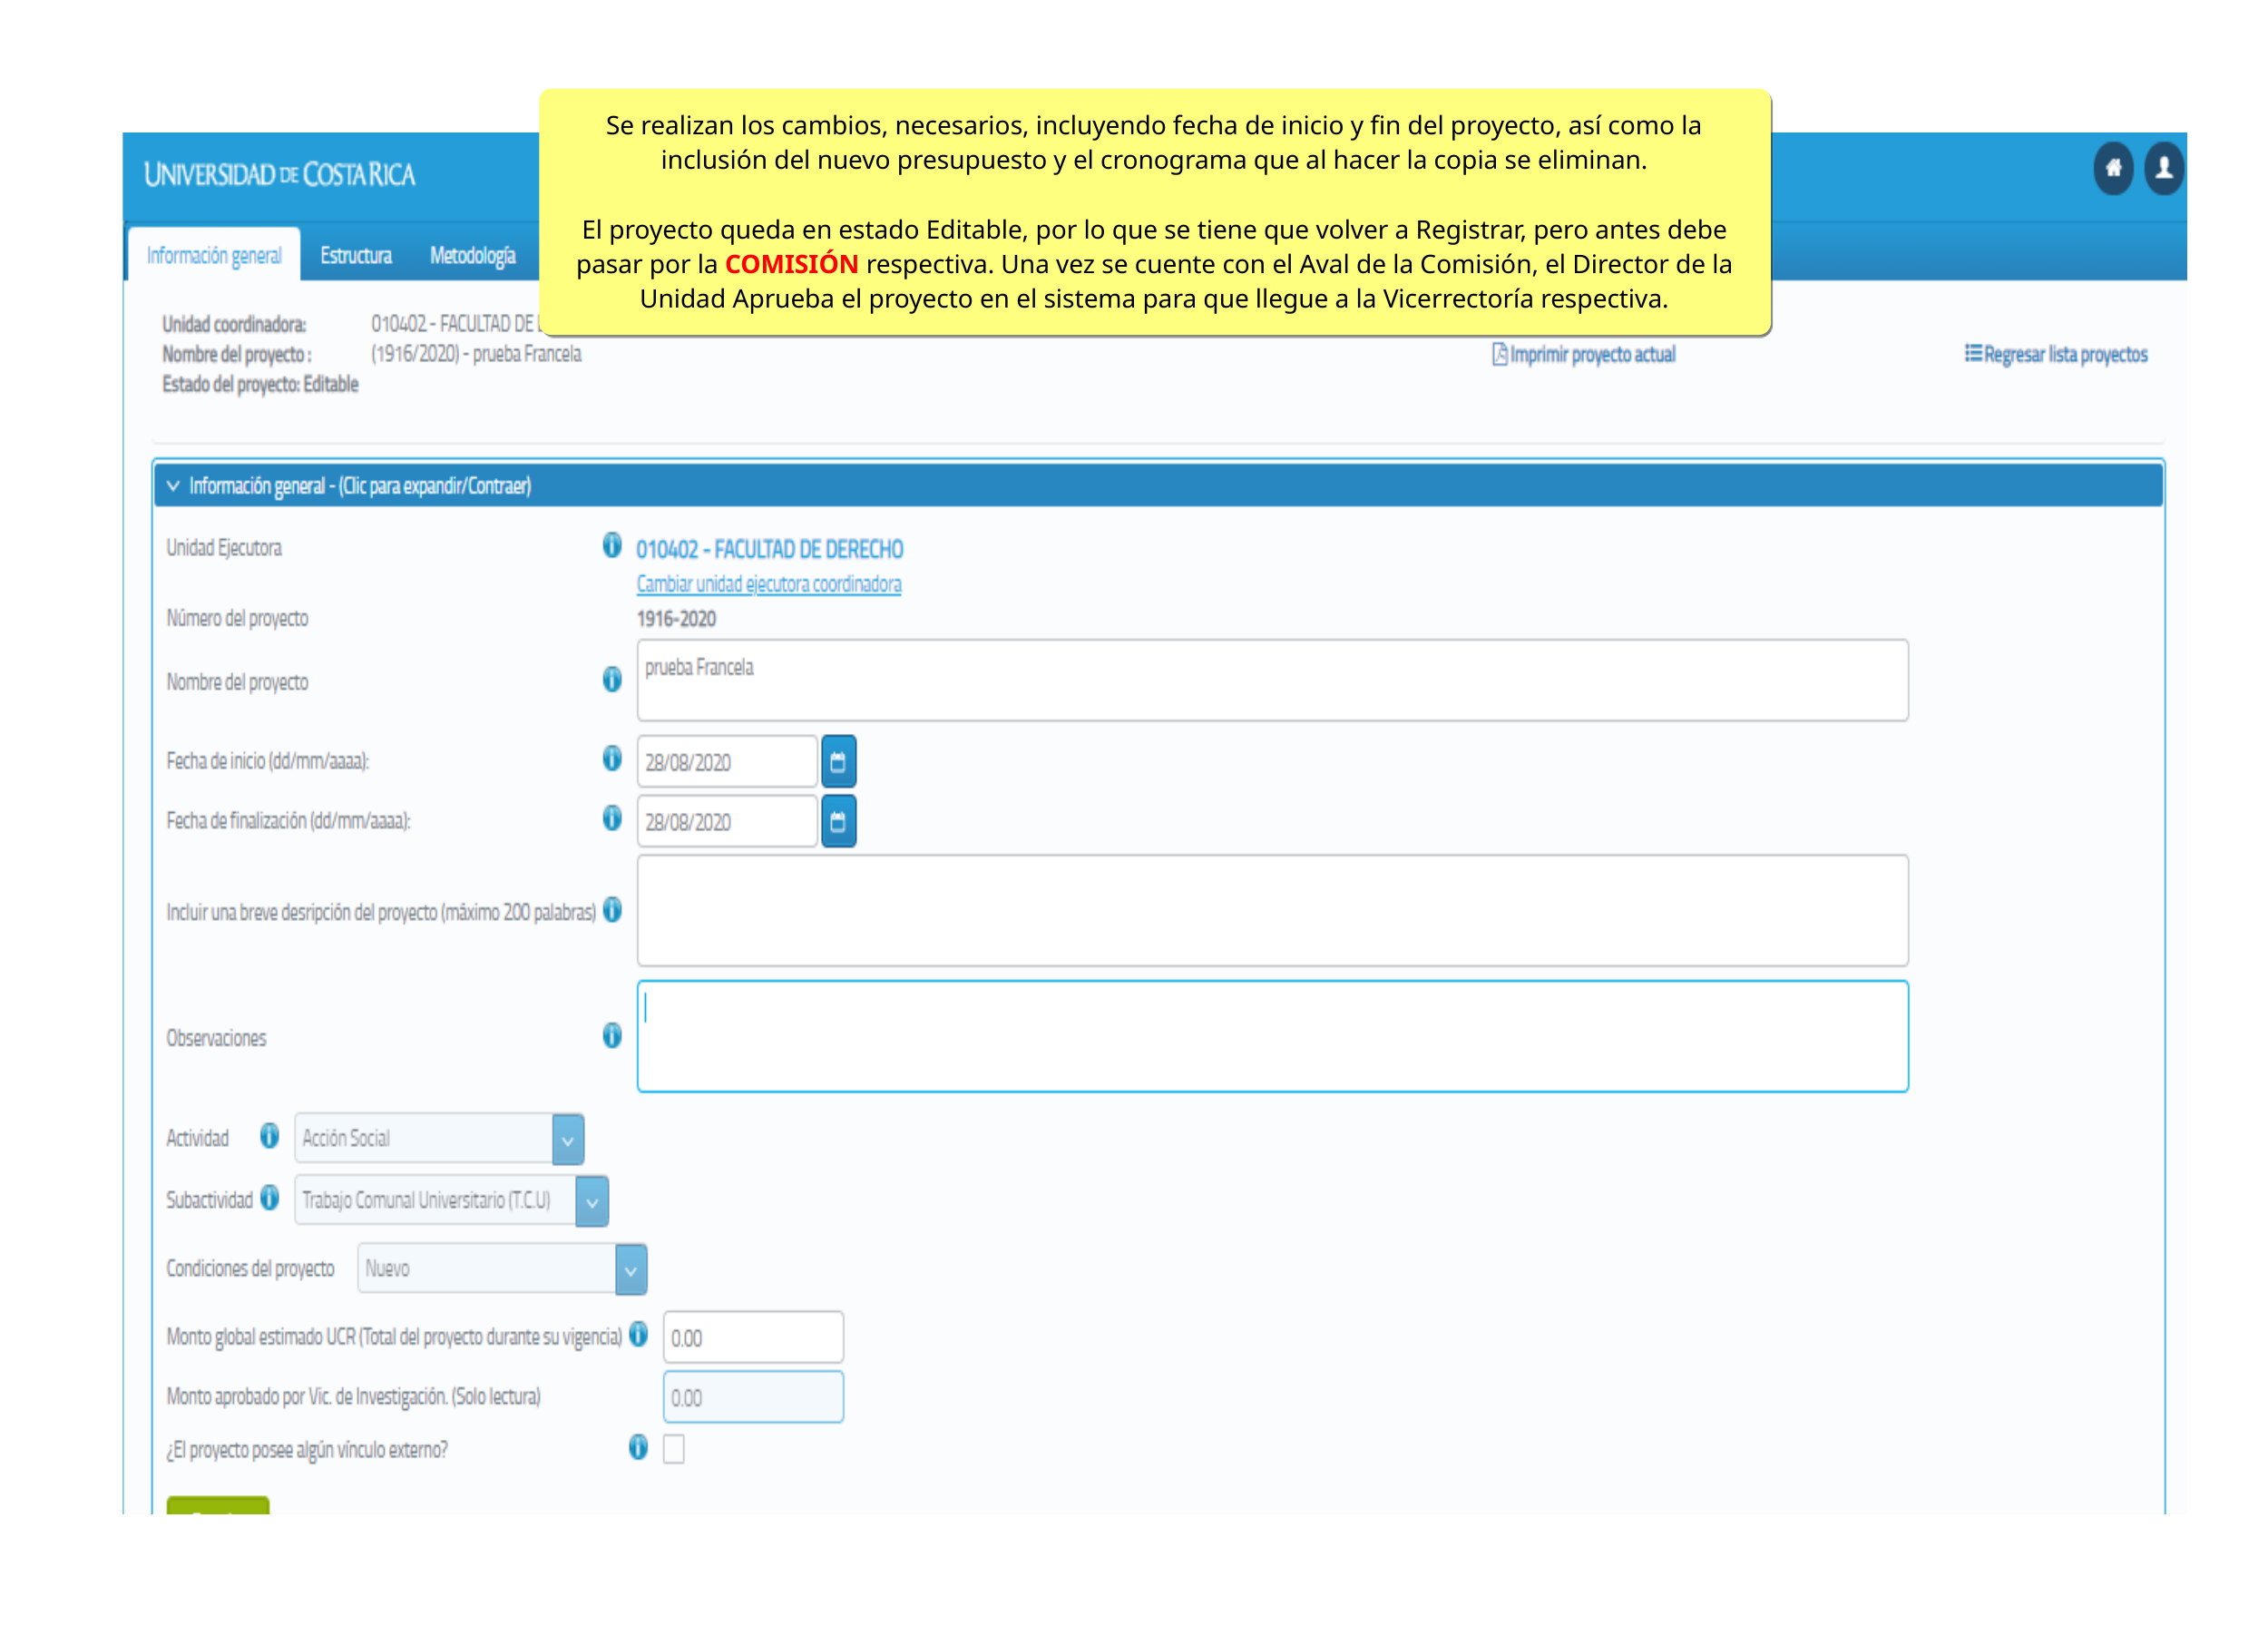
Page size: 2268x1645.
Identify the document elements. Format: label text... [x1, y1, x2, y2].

text_box Se realizan los cambios, necesarios, incluyendo fecha de inicio y fin del proyecto, así como la inclusión del nuevo presupuesto y el cronograma que al hacer la copia se eliminan. El proyecto queda en estado Editable, por lo que se tiene que volver a Registrar, pero antes debe pasar por la COMISIÓN respectiva. Una vez se cuente con el Aval de la Comisión, el Director de la Unidad Aprueba el proyecto en el sistema para que llegue a la Vicerrectoría respectiva. [539, 88, 1772, 336]
picture [122, 132, 2187, 1514]
